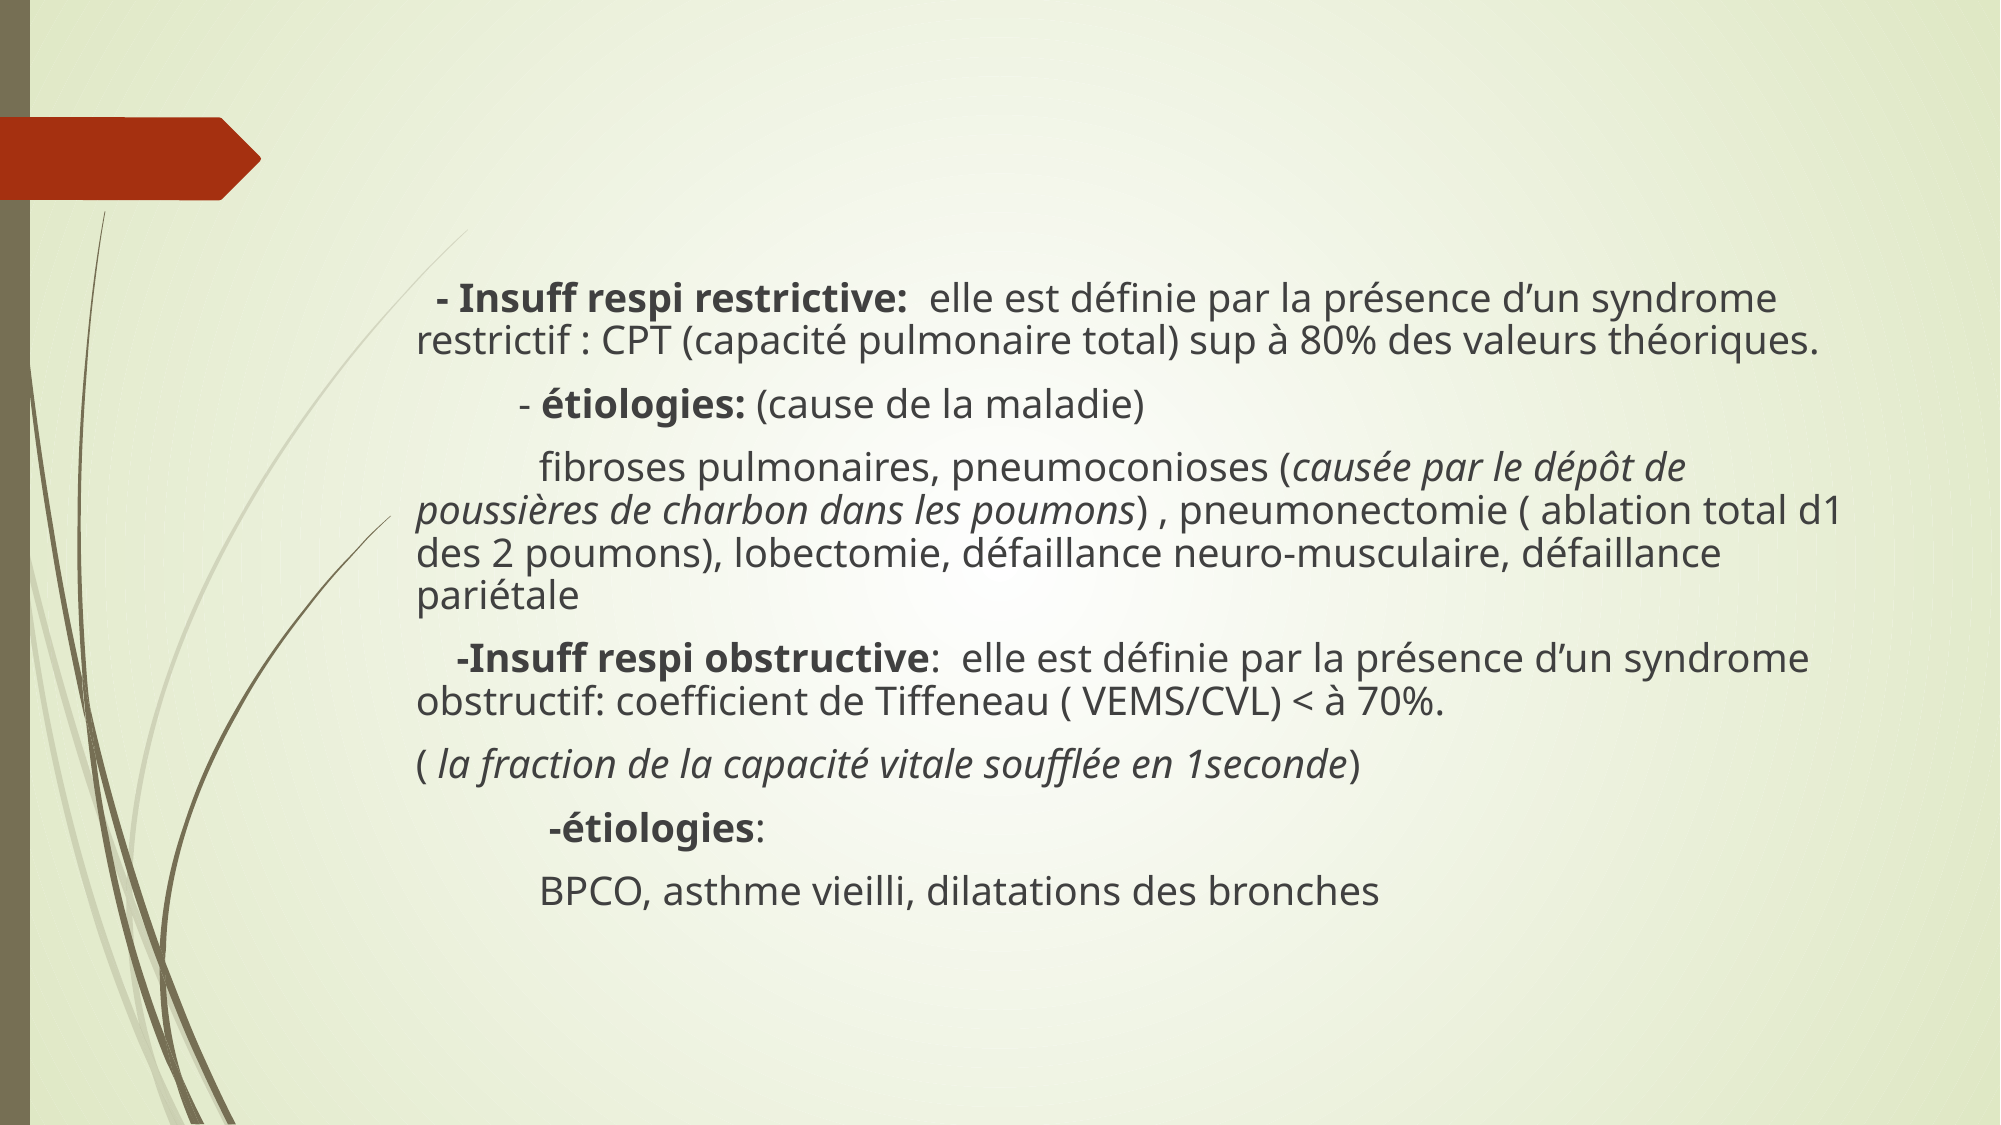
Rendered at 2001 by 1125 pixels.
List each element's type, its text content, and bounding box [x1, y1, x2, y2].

list - Insuff respi restrictive: elle est définie par la présence d’un syndrome restrictif : CPT (capacité pulmonaire total) sup à 80% des valeurs théoriques. - étiologies: (cause de la maladie) fibroses pulmonaires, pneumoconioses (causée par le dépôt de poussières de charbon dans les poumons) , pneumonectomie ( ablation total d1 des 2 poumons), lobectomie, défaillance neuro-musculaire, défaillance pariétale -Insuff respi obstructive: elle est définie par la présence d’un syndrome obstructif: coefficient de Tiffeneau ( VEMS/CVL) < à 70%. ( la fraction de la capacité vitale soufflée en 1seconde) -étiologies: BPCO, asthme vieilli, dilatations des bronches [400, 270, 1888, 970]
